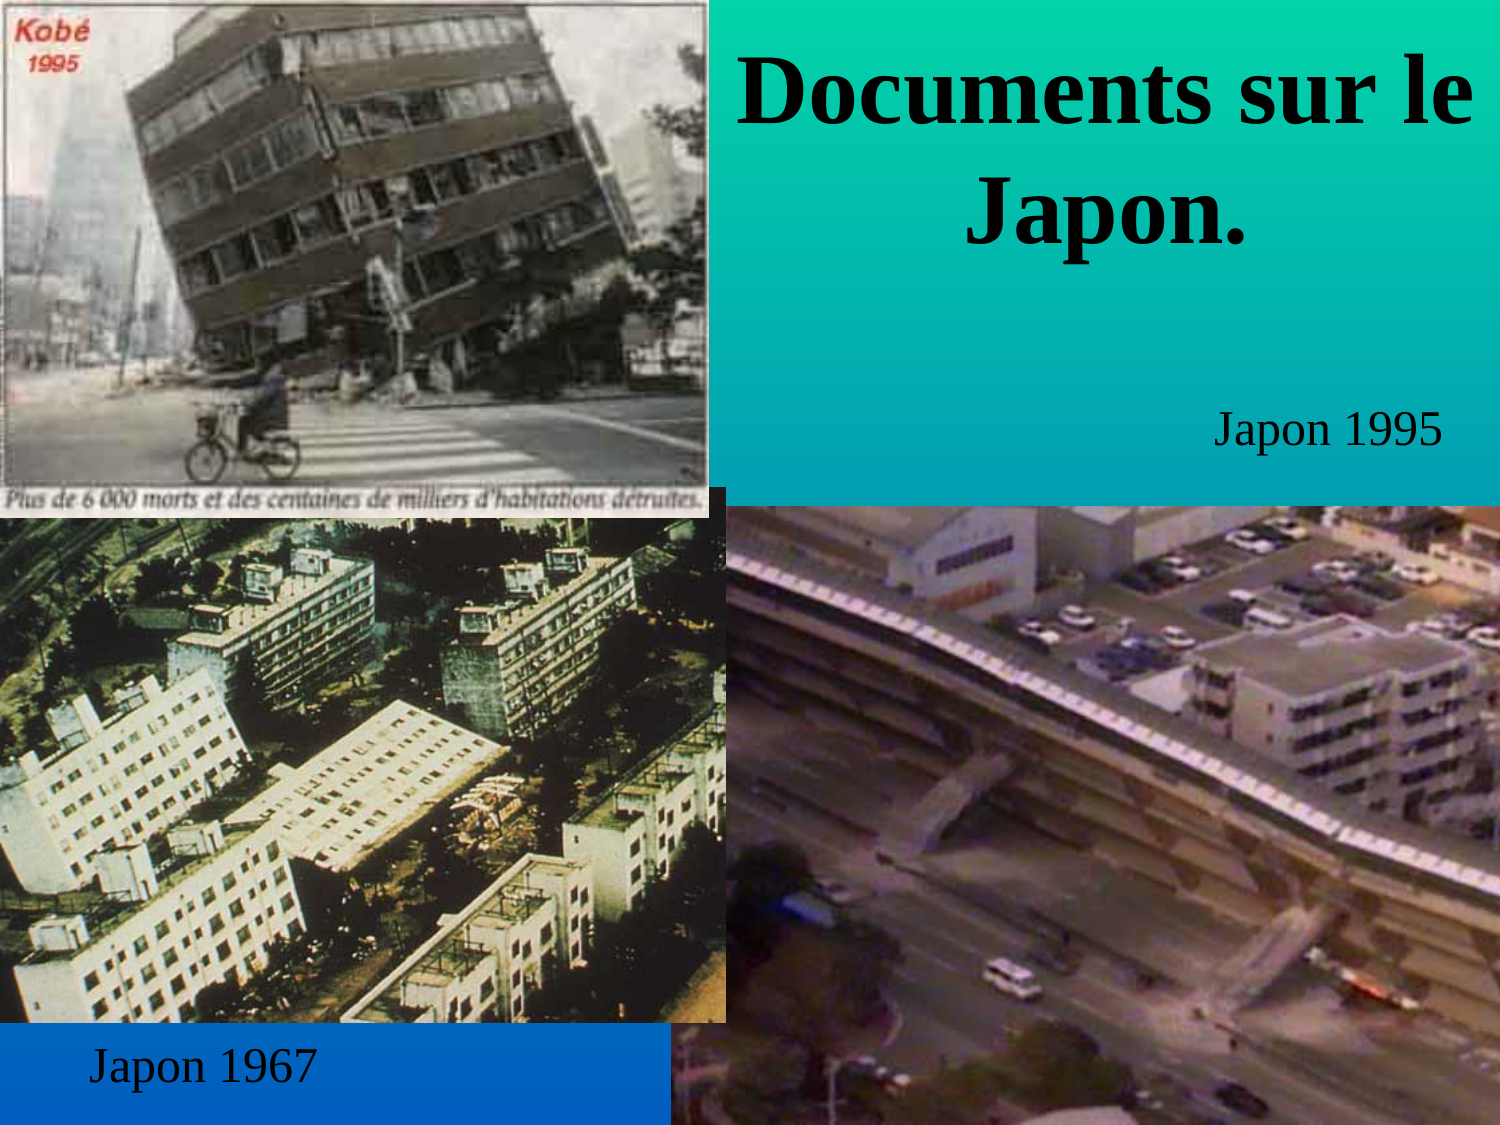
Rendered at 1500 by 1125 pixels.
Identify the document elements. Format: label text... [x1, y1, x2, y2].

picture [0, 0, 1500, 1125]
text_box Japon 1967 [74, 1024, 475, 1101]
text_box Documents sur le Japon. [712, 0, 1500, 288]
text_box Japon 1995 [1199, 387, 1463, 463]
